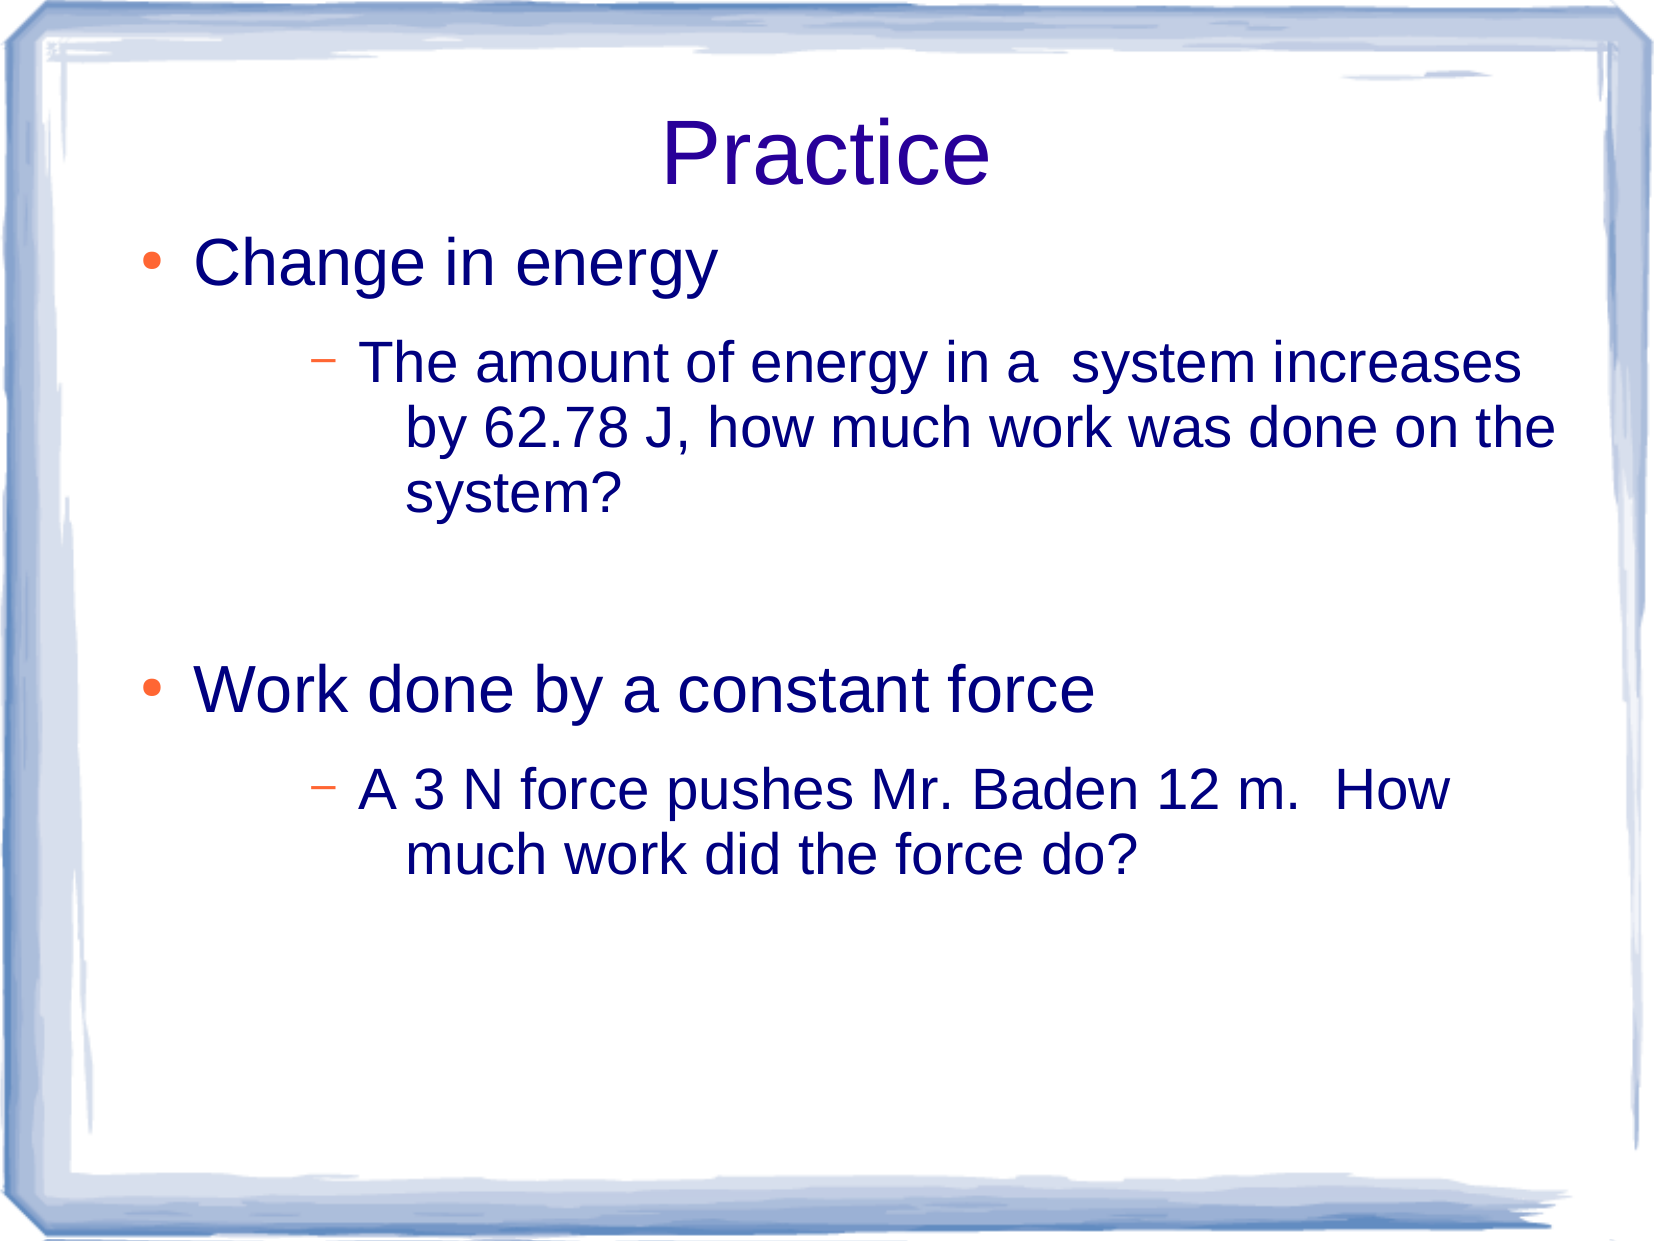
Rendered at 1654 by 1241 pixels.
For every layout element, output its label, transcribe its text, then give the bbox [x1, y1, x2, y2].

picture [0, 0, 1654, 1241]
title Practice [82, 56, 1571, 250]
list Change in energy The amount of energy in a system increases by 62.78 J, how much work was done on the system? Work done by a constant force A 3 N force pushes Mr. Baden 12 m. How much work did the force do? [122, 225, 1576, 1163]
